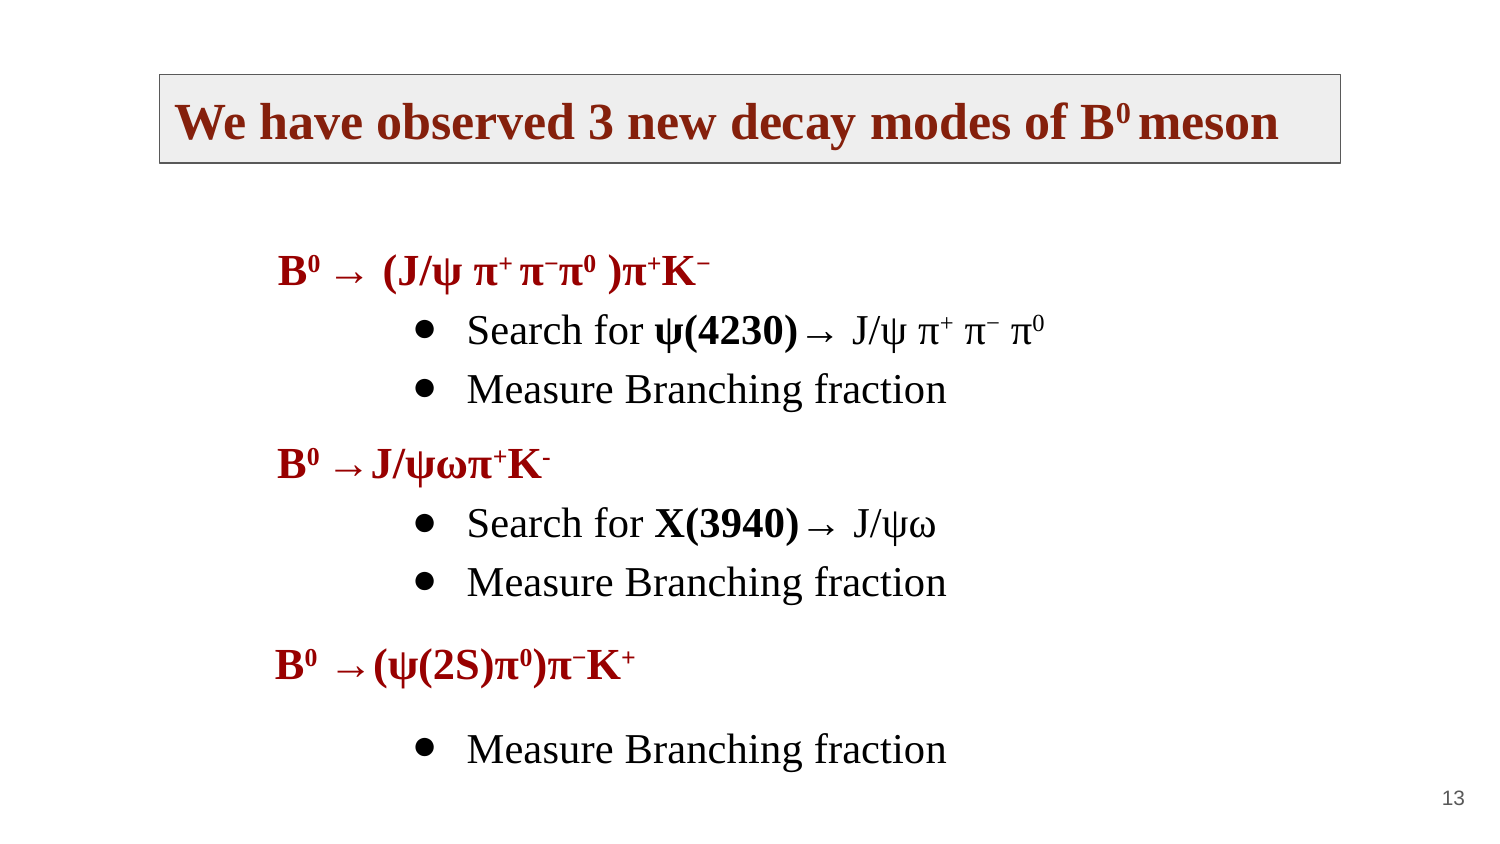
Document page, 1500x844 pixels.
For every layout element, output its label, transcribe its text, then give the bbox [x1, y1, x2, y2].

text_box We have observed 3 new decay modes of B0 meson [159, 74, 1341, 164]
slide_number <number> [1389, 764, 1480, 830]
list B0 → (J/ψ π+ π−π0 )π+K− Search for ψ(4230)→ J/ψ π+ π− π0 Measure Branching fraction B0 →J/ψωπ+K- Search for X(3940)→ J/ψω Measure Branching fraction B0 →(ψ(2S)π0)π−K+ Measure Branching fraction [51, 225, 1449, 791]
